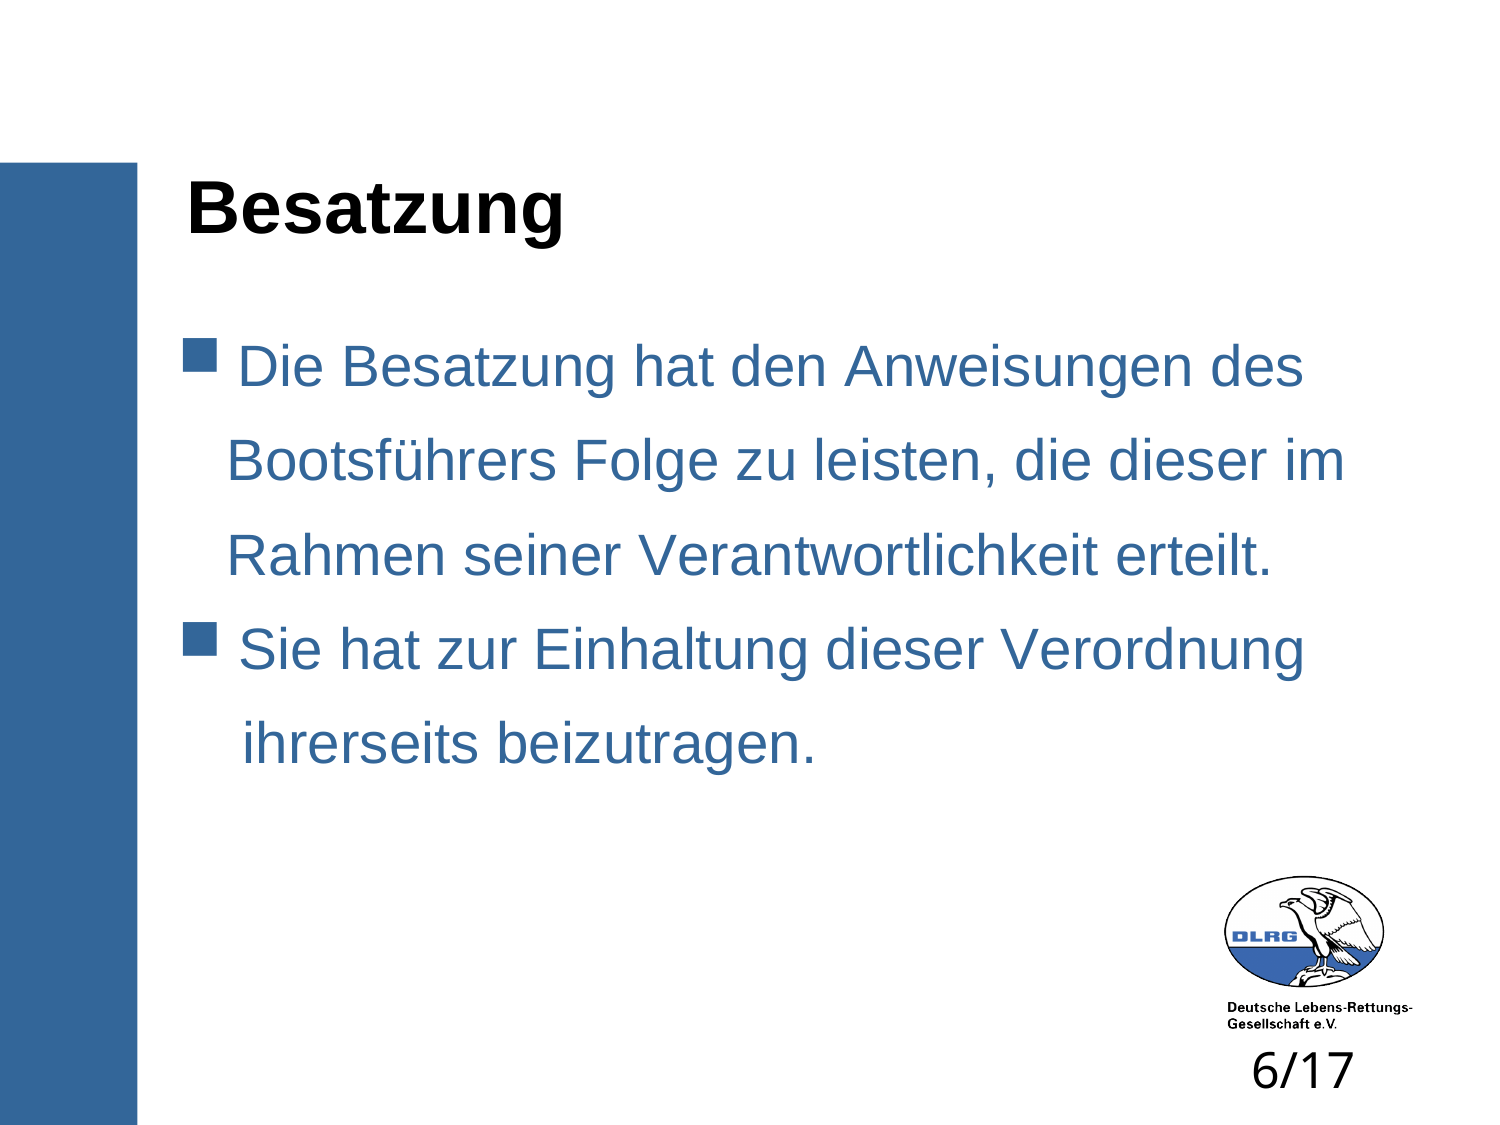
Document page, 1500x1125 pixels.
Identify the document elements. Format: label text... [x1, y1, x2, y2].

text_box <Nummer>/17 [1236, 1031, 1500, 1110]
text_box Besatzung [172, 151, 582, 257]
picture [1224, 1016, 1413, 1030]
text_box Die Besatzung hat den Anweisungen des Bootsführers Folge zu leisten, die dieser im Rahmen seiner Verantwortlichkeit erteilt. Sie hat zur Einhaltung dieser Verordnung ihrerseits beizutragen. [163, 295, 1454, 1016]
